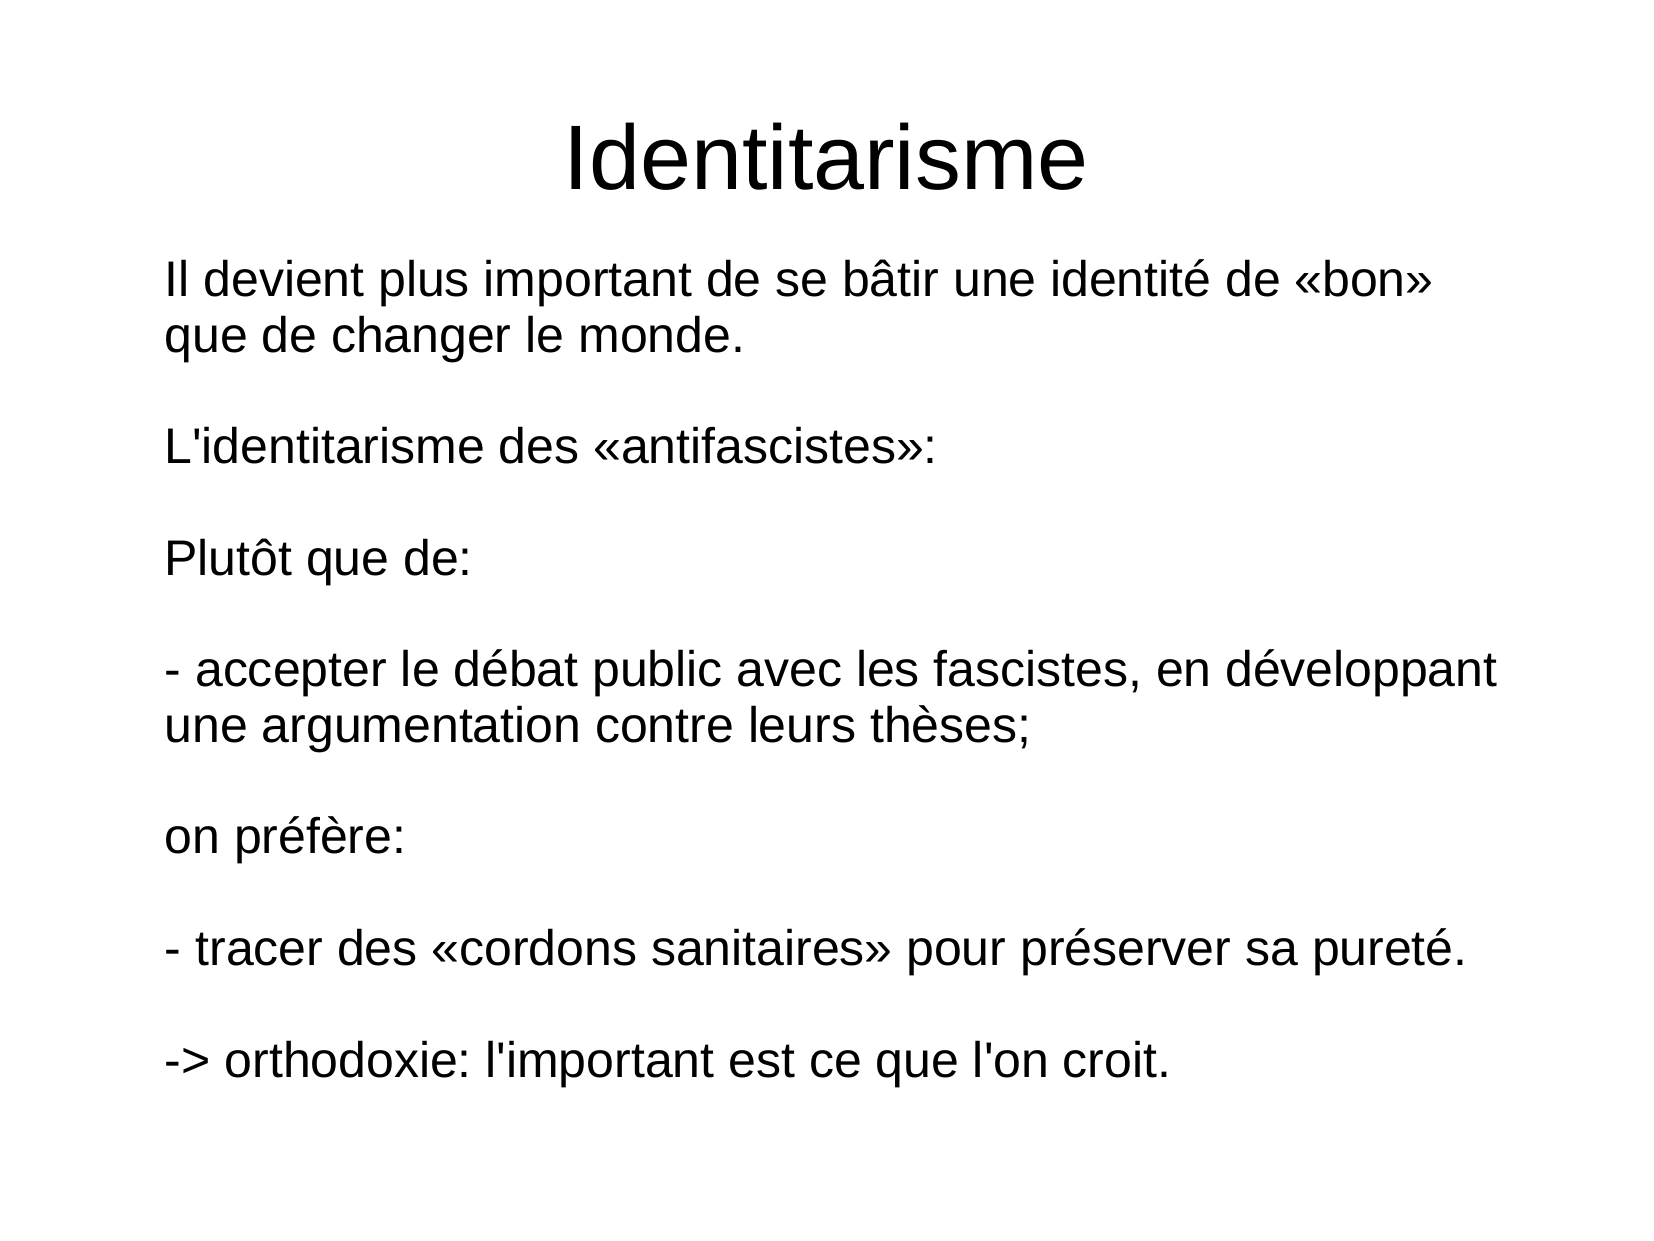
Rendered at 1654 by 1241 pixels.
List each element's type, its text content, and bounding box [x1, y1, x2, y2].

title Identitarisme [82, 49, 1571, 257]
text_box Il devient plus important de se bâtir une identité de «bon» que de changer le monde. L'identitarisme des «antifascistes»: Plutôt que de: - accepter le débat public avec les fascistes, en développant une argumentation contre leurs thèses; on préfère: - tracer des «cordons sanitaires» pour préserver sa pureté. -> orthodoxie: l'important est ce que l'on croit. [150, 243, 1514, 1096]
